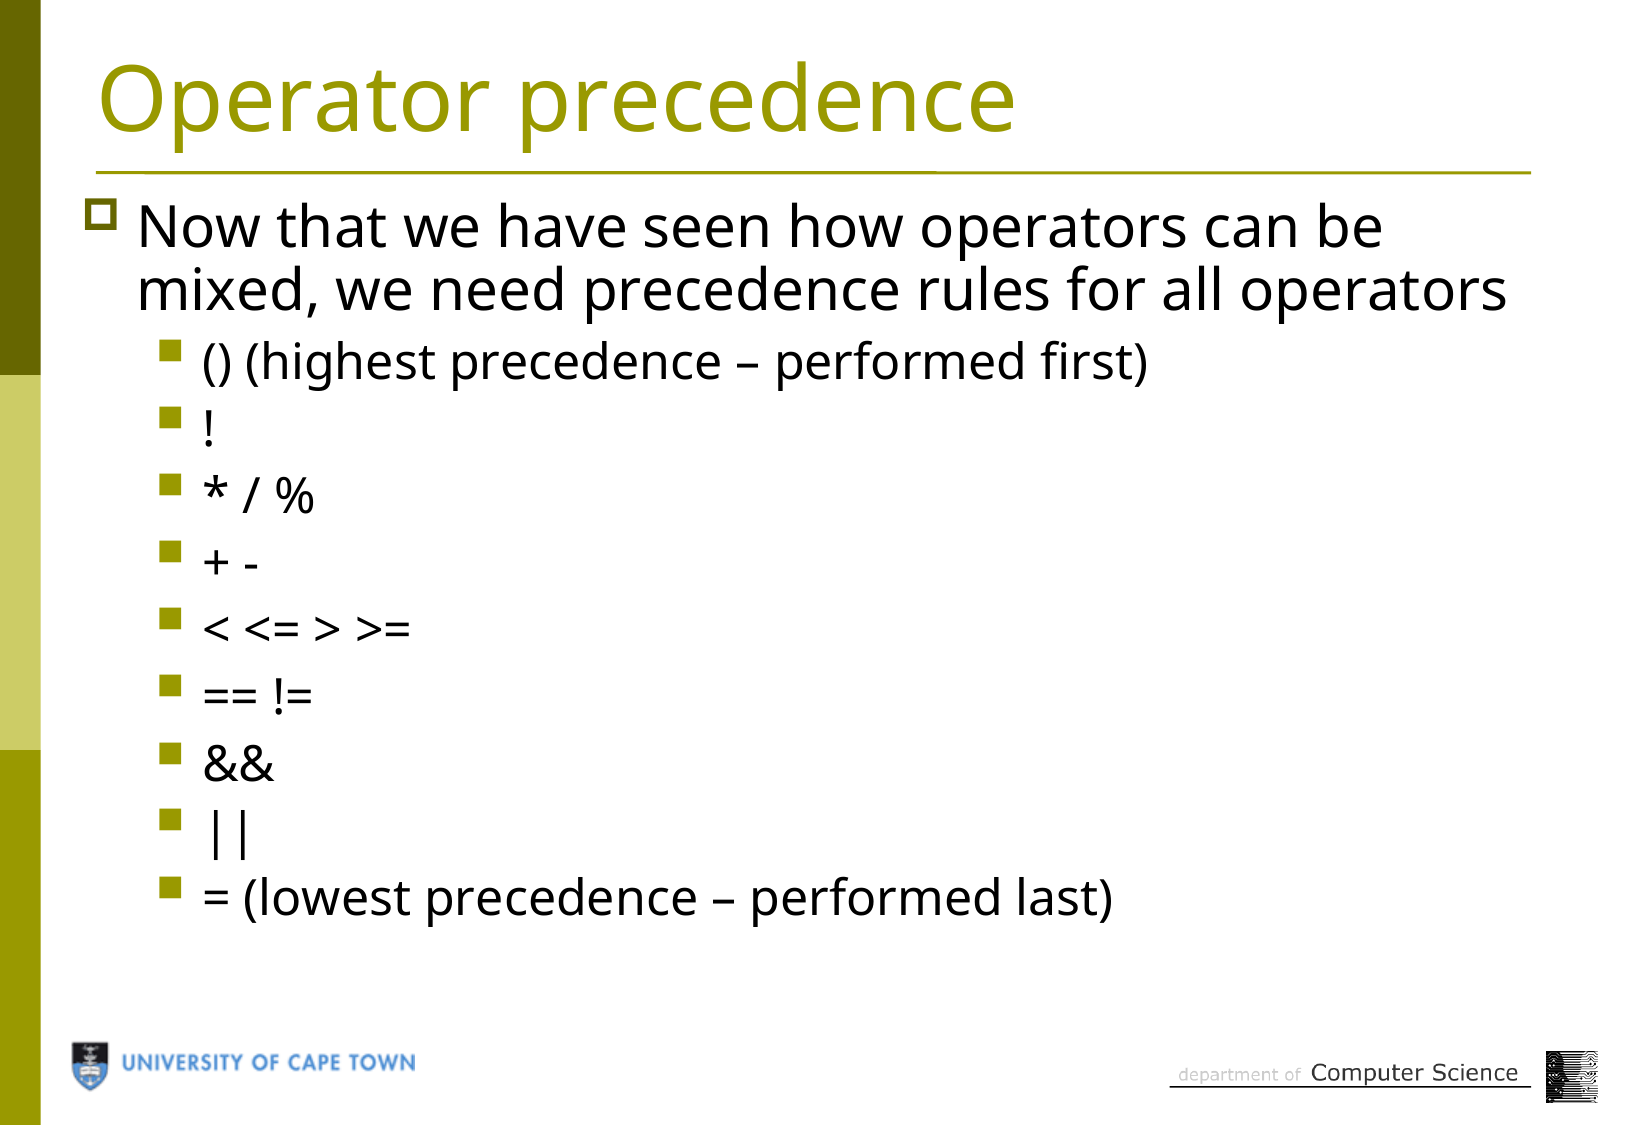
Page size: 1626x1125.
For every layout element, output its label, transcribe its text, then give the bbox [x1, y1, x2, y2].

picture [61, 1024, 415, 1103]
picture [1546, 1051, 1598, 1103]
picture [1169, 1043, 1532, 1091]
title Operator precedence [81, 21, 1543, 180]
list Now that we have seen how operators can be mixed, we need precedence rules for all operators () (highest precedence – performed first) ! * / % + - < <= > >= == != && || = (lowest precedence – performed last) [81, 196, 1543, 1005]
